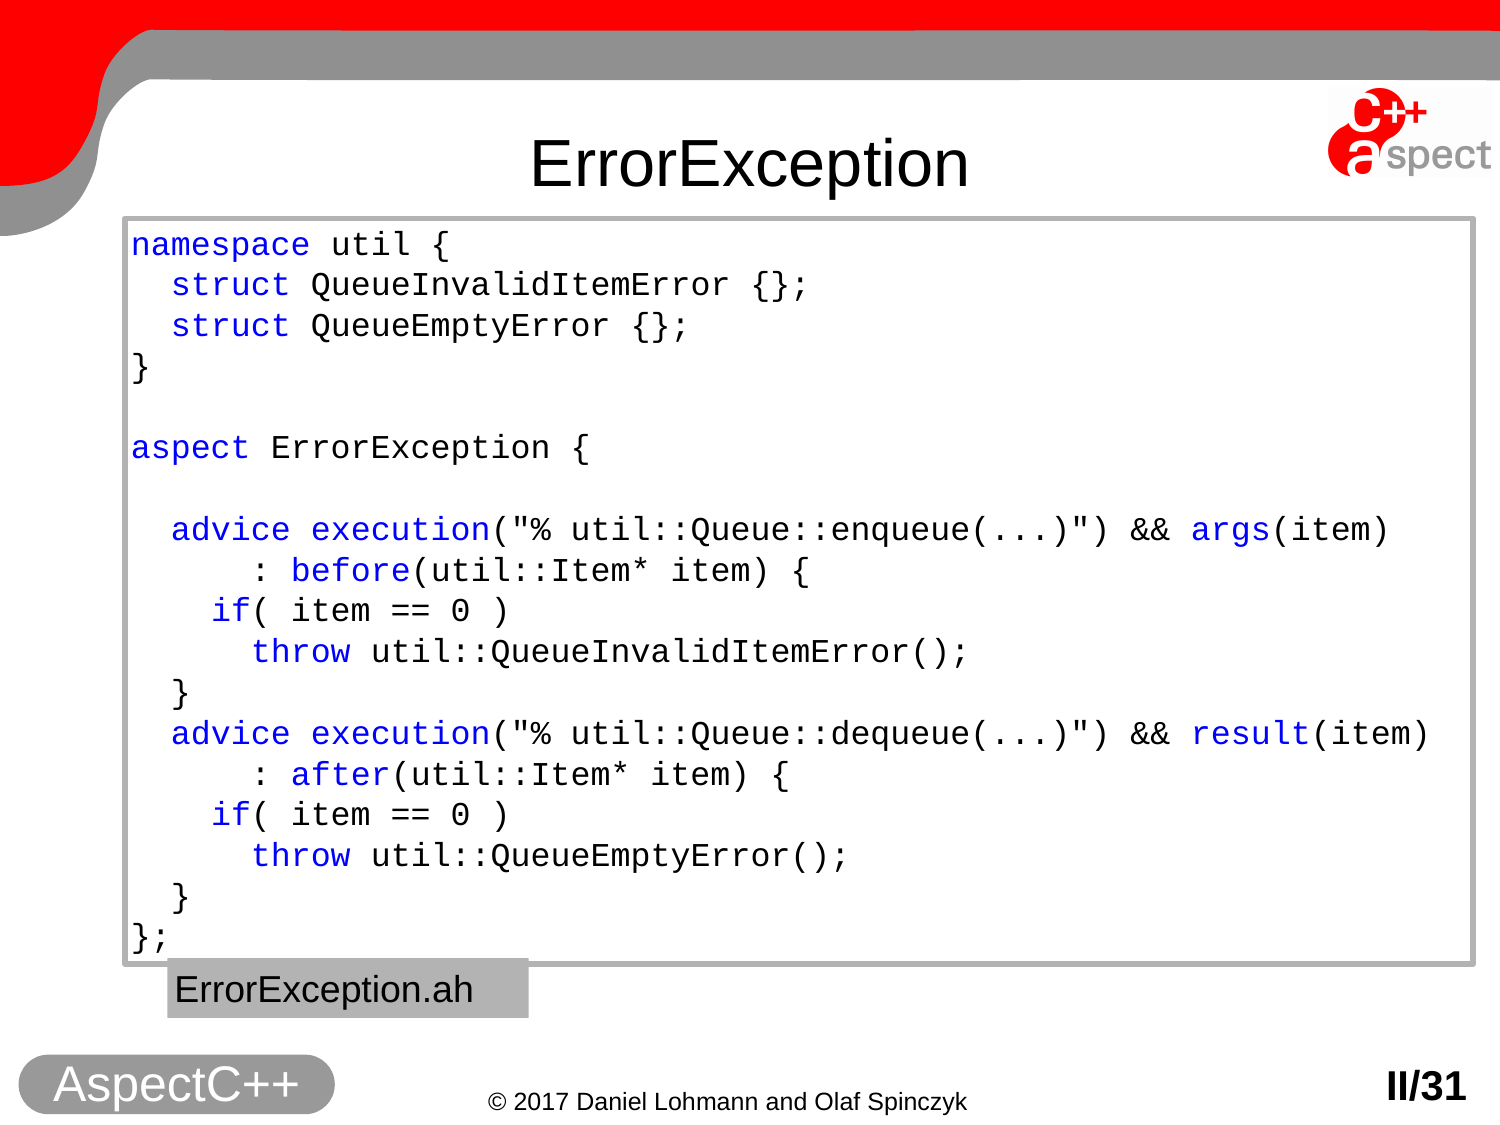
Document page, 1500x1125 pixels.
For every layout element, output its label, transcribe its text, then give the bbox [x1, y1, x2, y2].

title ErrorException [112, 98, 1388, 223]
text_box ErrorException.ah [167, 958, 529, 1015]
text_box namespace util { struct QueueInvalidItemError {}; struct QueueEmptyError {}; } aspect ErrorException { advice execution("% util::Queue::enqueue(...)") && args(item) : before(util::Item* item) { if( item == 0 ) throw util::QueueInvalidItemError(); } advice execution("% util::Queue::dequeue(...)") && result(item) : after(util::Item* item) { if( item == 0 ) throw util::QueueEmptyError(); } }; [125, 218, 1474, 961]
